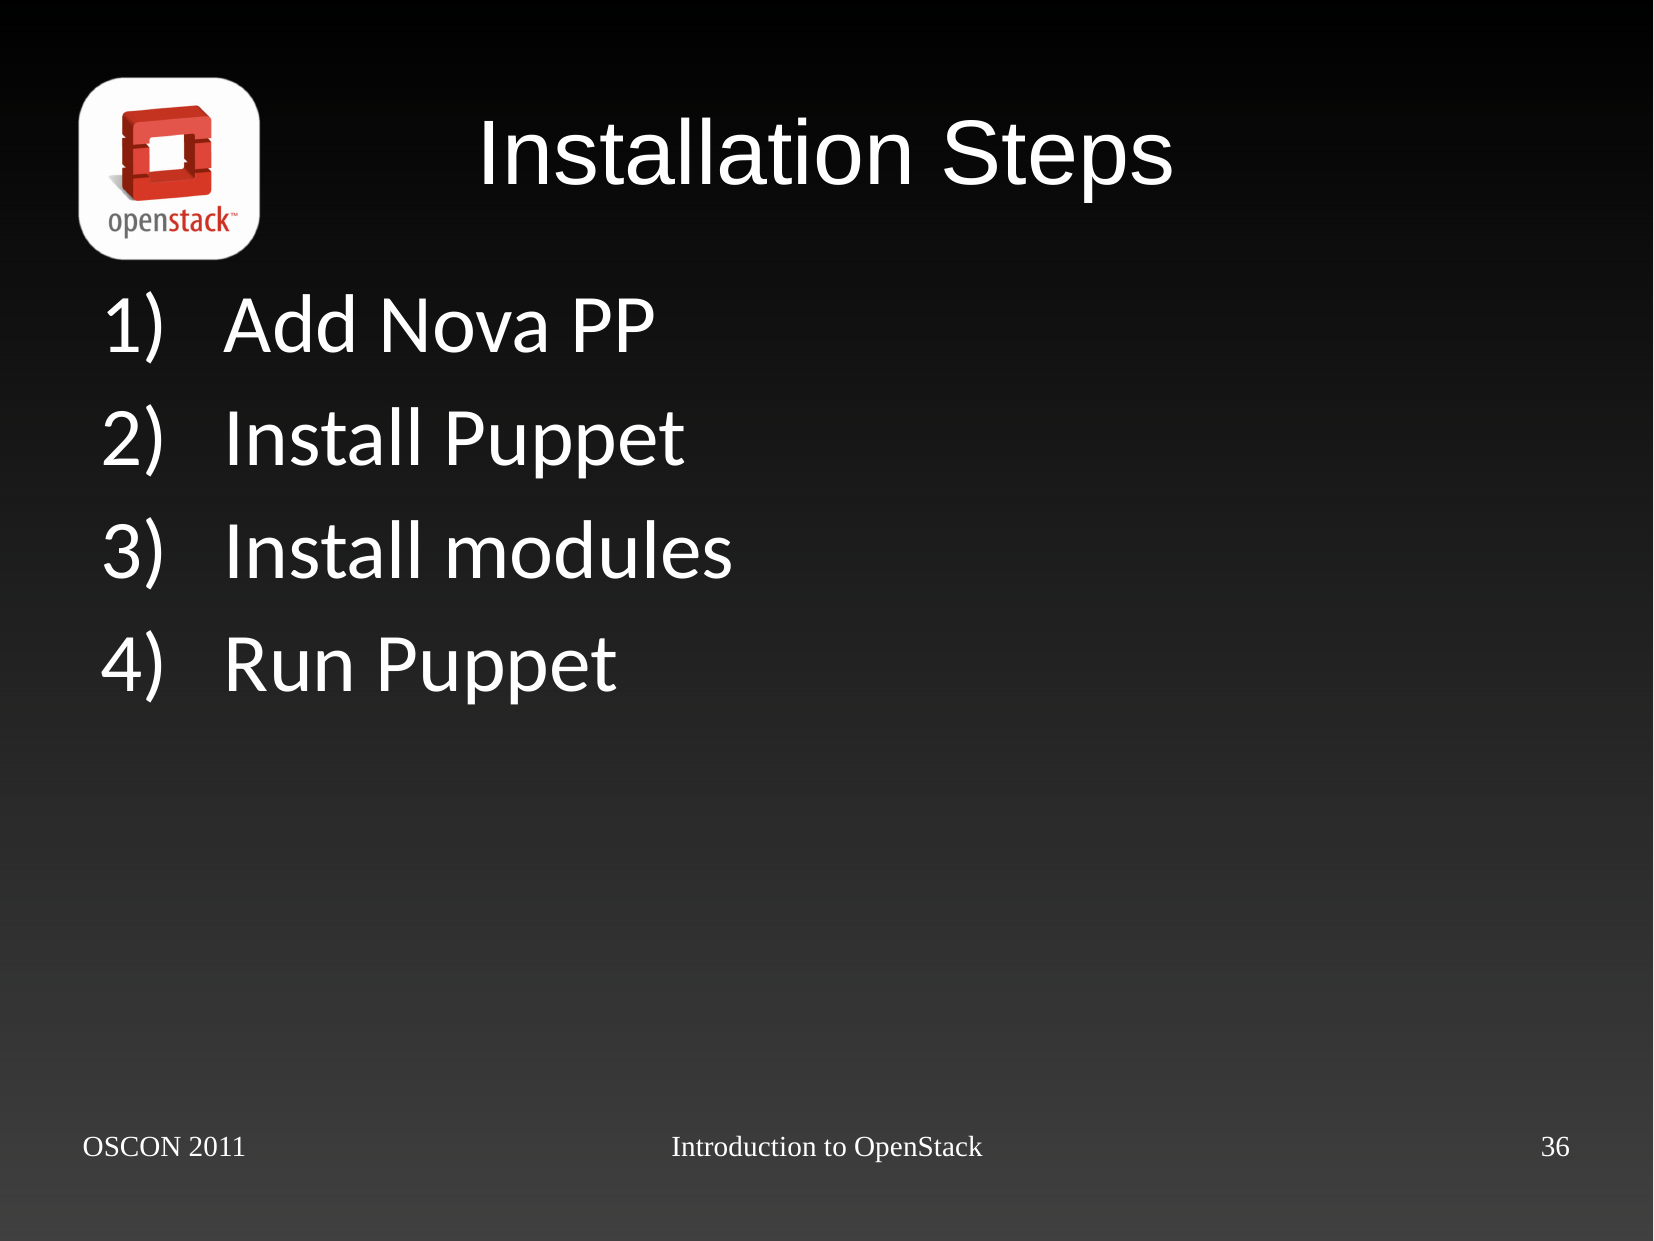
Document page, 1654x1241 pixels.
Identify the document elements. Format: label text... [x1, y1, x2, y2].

list Add Nova PP Install Puppet Install modules Run Puppet [82, 290, 1571, 1109]
title Installation Steps [82, 49, 1571, 257]
picture [0, 0, 1654, 1241]
